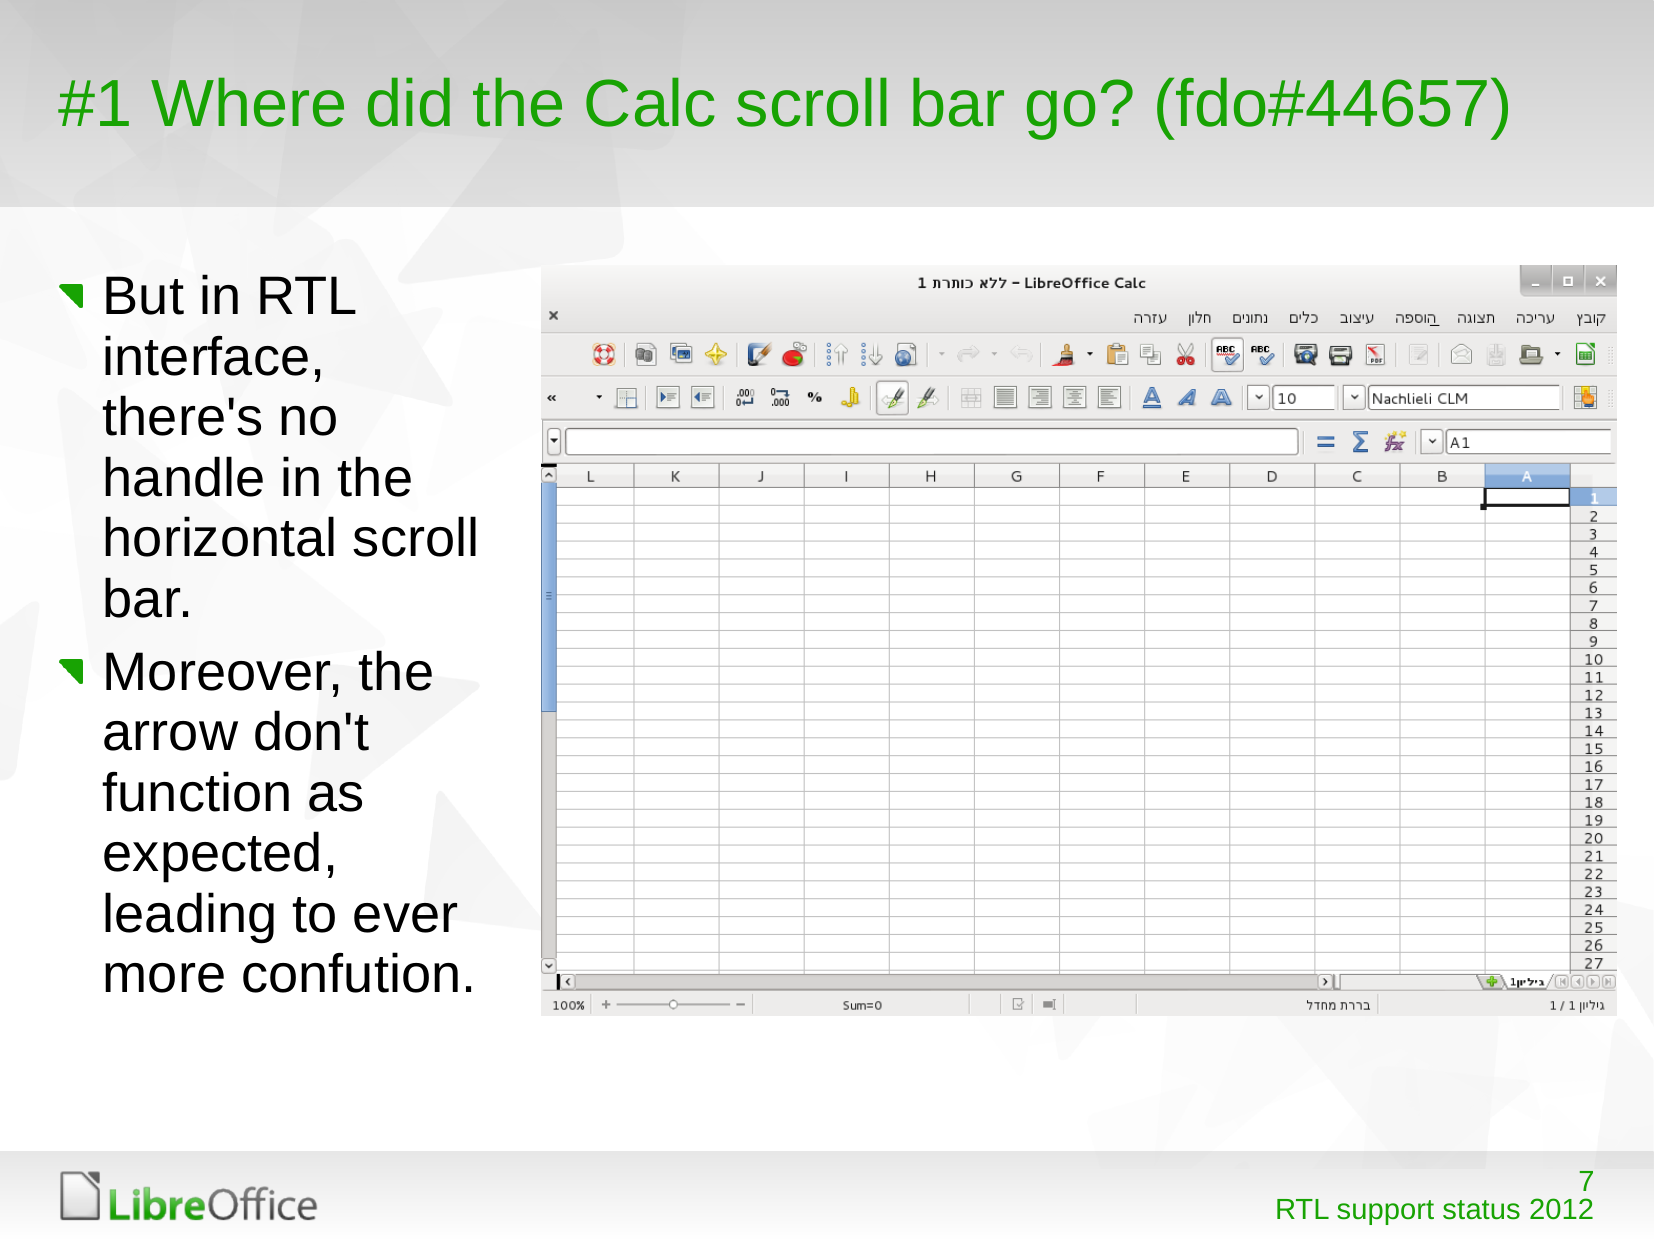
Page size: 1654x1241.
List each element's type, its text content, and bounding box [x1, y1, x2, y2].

list But in RTL interface, there's no handle in the horizontal scroll bar. Moreover, the arrow don't function as expected, leading to ever more confution. [59, 265, 502, 1005]
title #1 Where did the Calc scroll bar go? (fdo#44657) [59, 29, 1595, 178]
picture [0, 0, 1654, 1169]
picture [41, 1152, 337, 1240]
